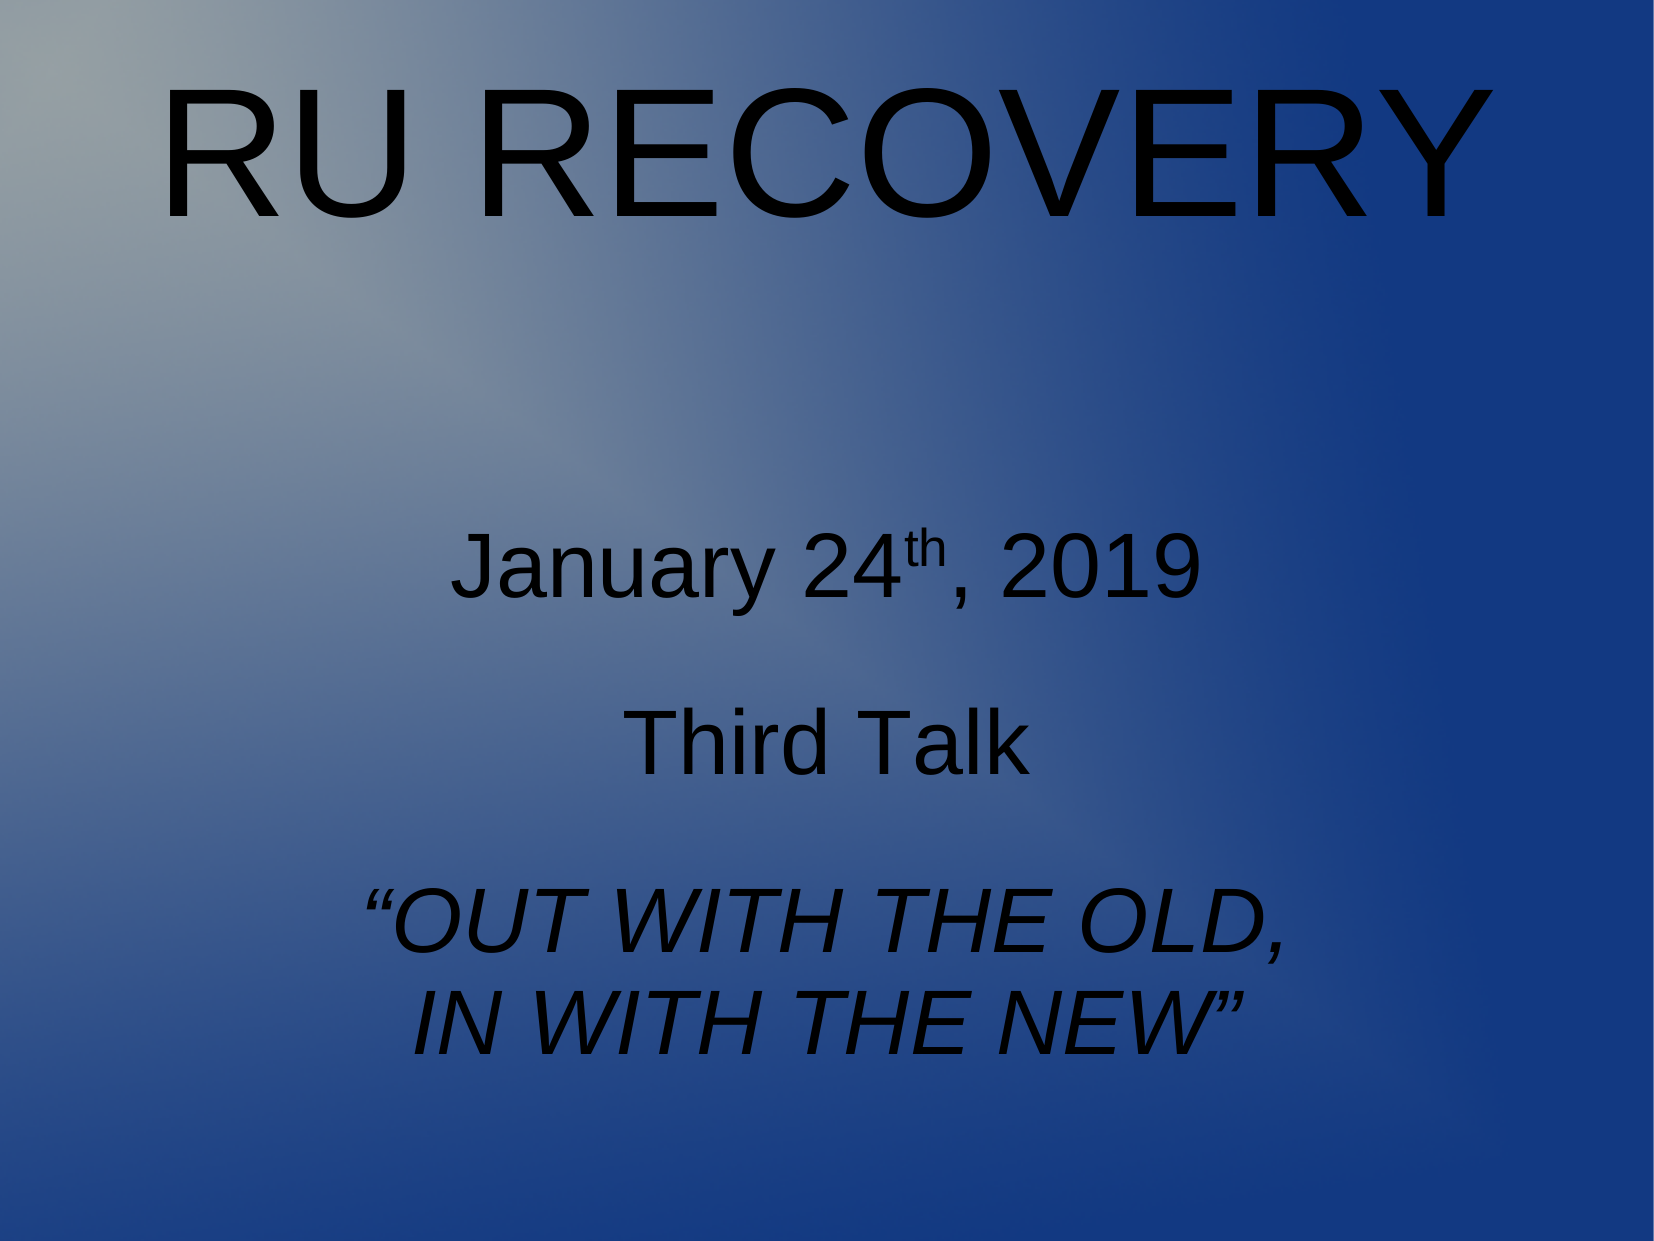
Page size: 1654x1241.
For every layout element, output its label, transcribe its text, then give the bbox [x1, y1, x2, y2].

picture [0, 0, 1654, 1241]
subtitle January 24th, 2019 Third Talk “OUT WITH THE OLD, IN WITH THE NEW” [82, 290, 1571, 1109]
title RU RECOVERY [82, 49, 1571, 257]
